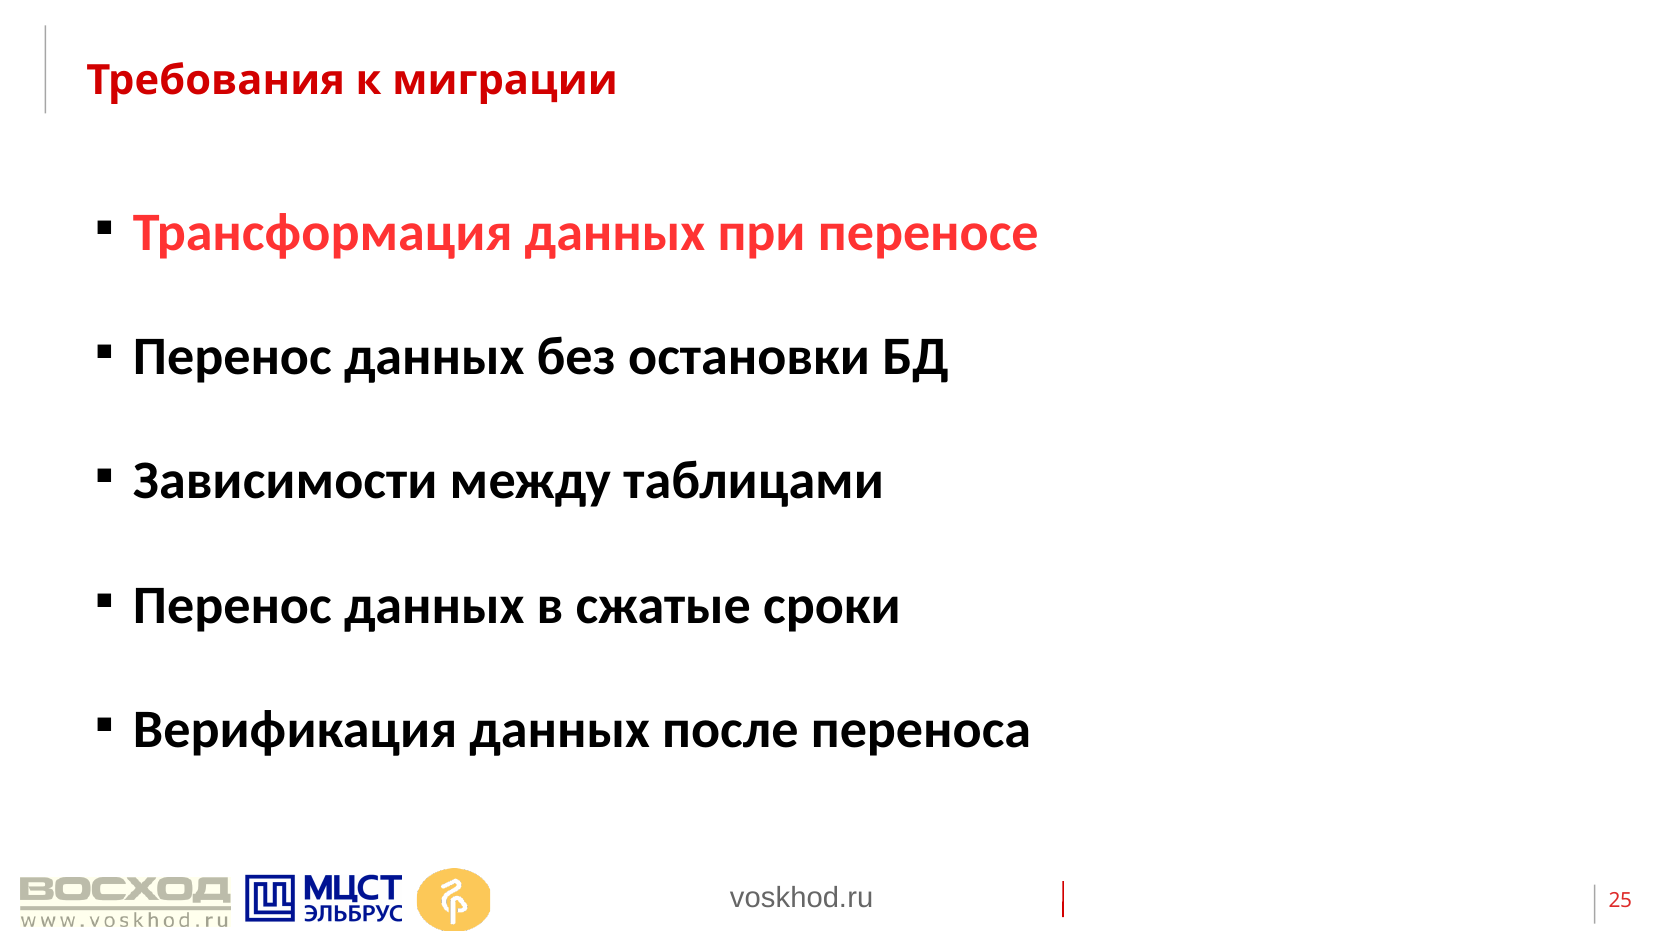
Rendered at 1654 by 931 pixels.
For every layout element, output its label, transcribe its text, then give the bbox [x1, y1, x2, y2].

picture [242, 874, 402, 922]
picture [20, 877, 231, 927]
text_box Трансформация данных при переносе Перенос данных без остановки БД Зависимости между таблицами Перенос данных в сжатые сроки Верификация данных после переноса [82, 188, 1465, 792]
title Требования к миграции [71, 45, 1619, 133]
slide_number <number> [1267, 884, 1647, 918]
picture [416, 868, 491, 931]
